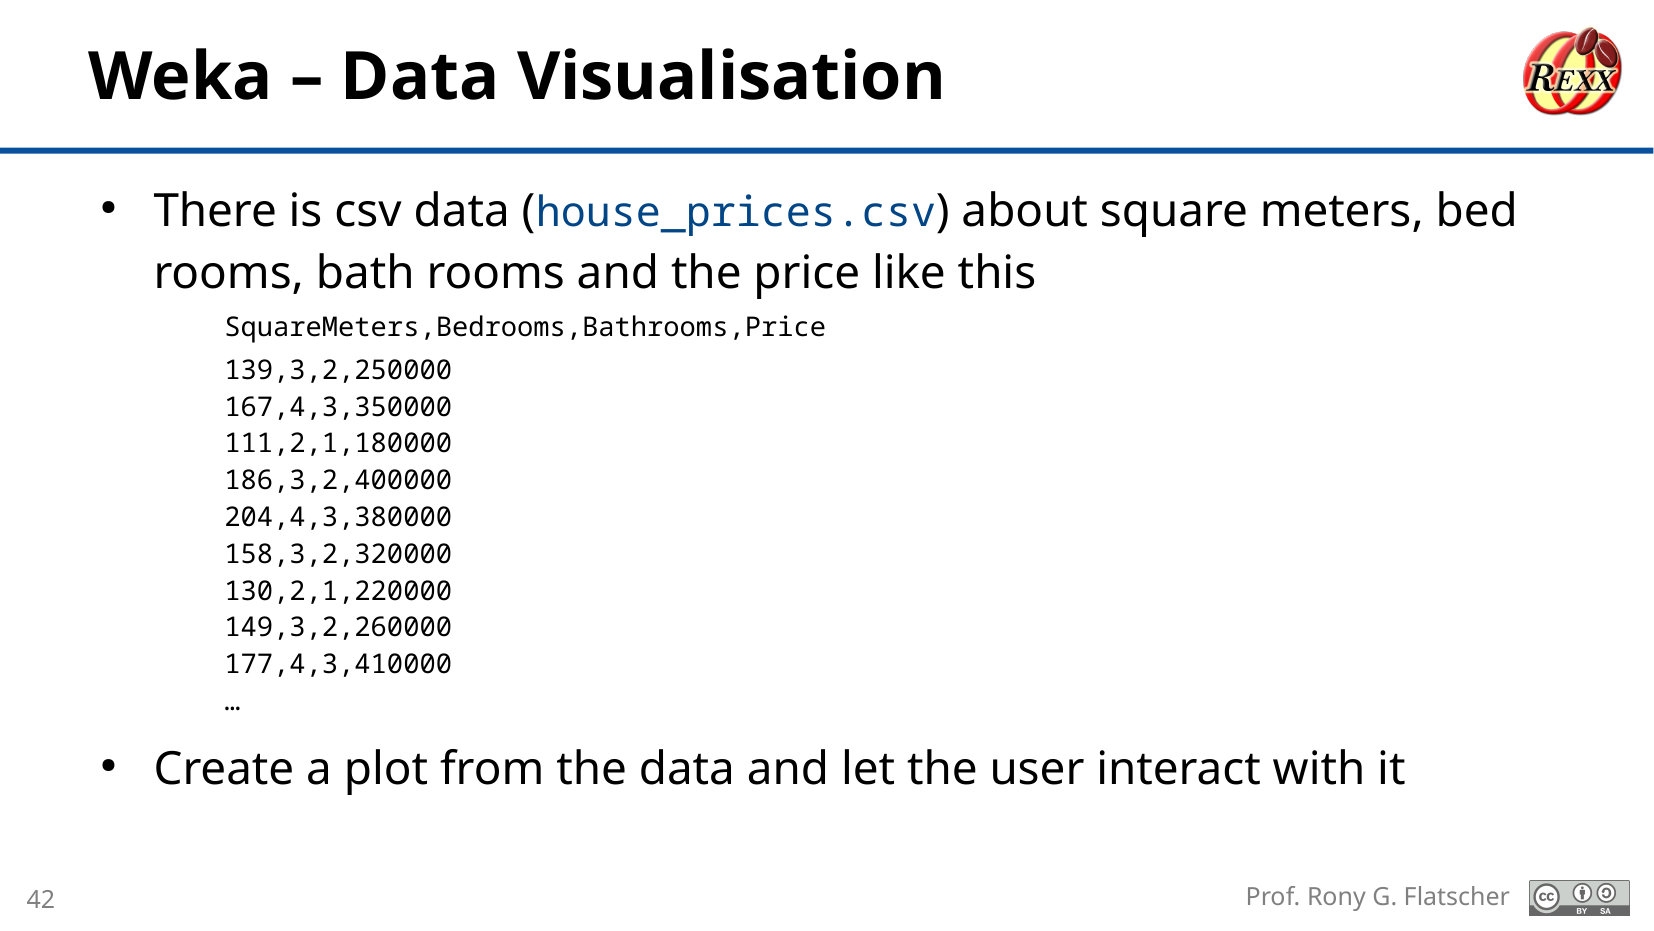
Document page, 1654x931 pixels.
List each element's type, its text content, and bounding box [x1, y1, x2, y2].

list There is csv data (house_prices.csv) about square meters, bed rooms, bath rooms and the price like this SquareMeters,Bedrooms,Bathrooms,Price 139,3,2,250000 167,4,3,350000 111,2,1,180000 186,3,2,400000 204,4,3,380000 158,3,2,320000 130,2,1,220000 149,3,2,260000 177,4,3,410000 … Create a plot from the data and let the user interact with it [82, 177, 1631, 857]
title Weka – Data Visualisation [29, 0, 1654, 148]
